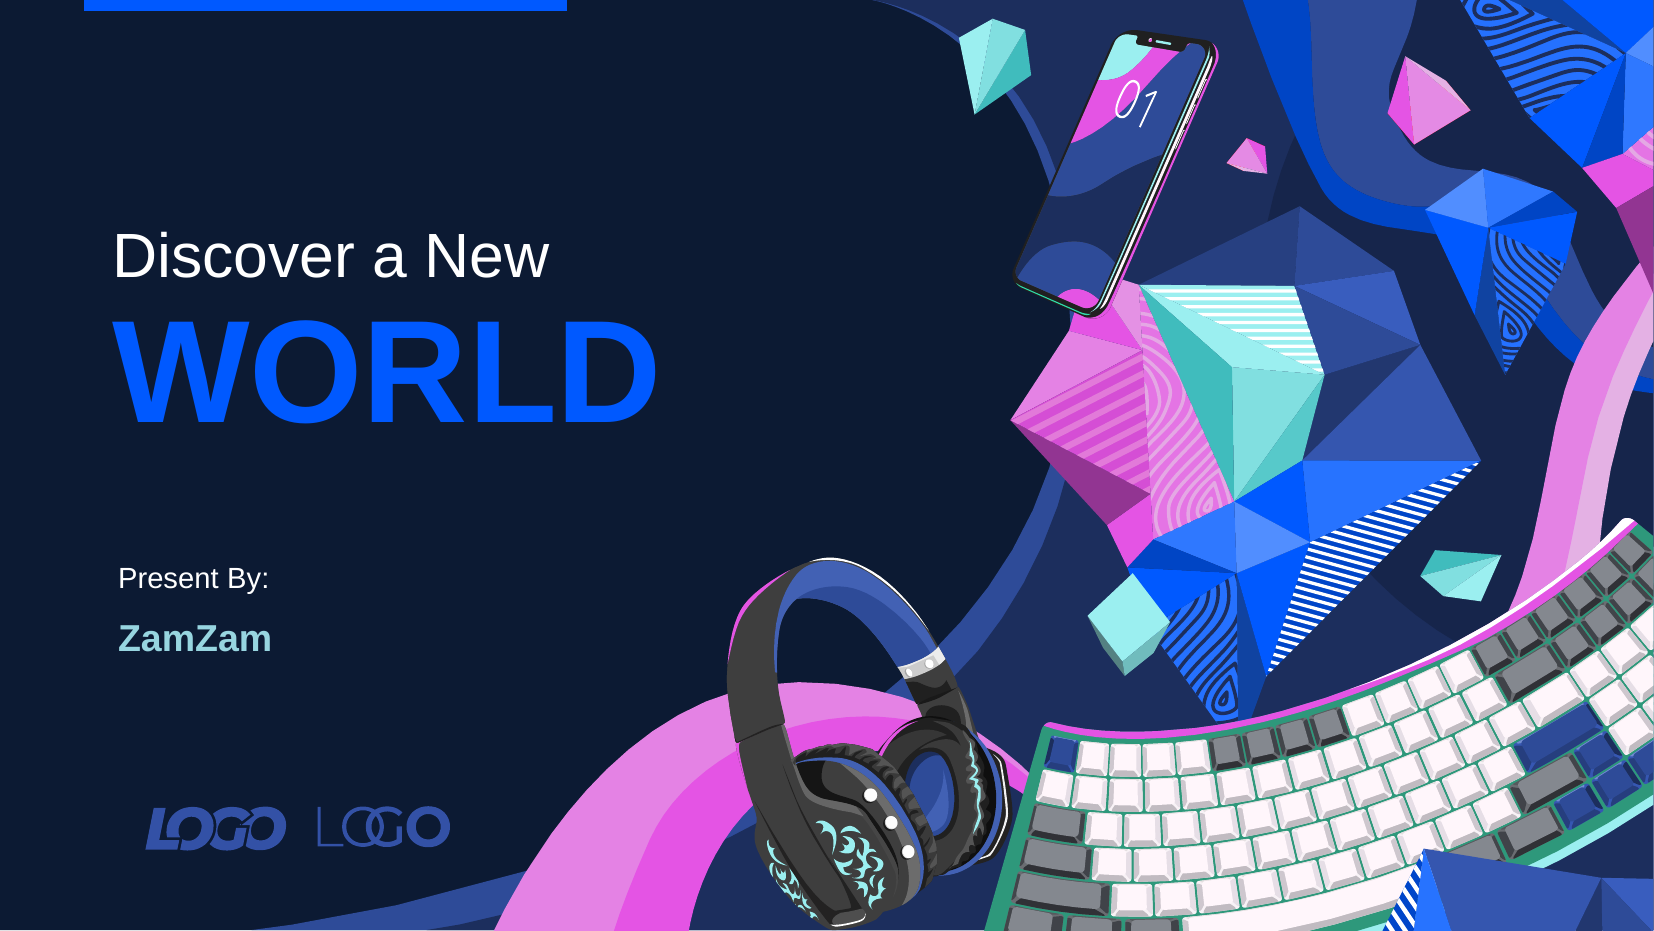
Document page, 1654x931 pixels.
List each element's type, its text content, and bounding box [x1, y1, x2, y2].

text_box [317, 806, 344, 847]
text_box [166, 806, 214, 851]
text_box [1226, 138, 1268, 174]
text_box [958, 18, 1032, 115]
text_box [145, 807, 180, 850]
list Present By: ZamZam [47, 562, 678, 713]
text_box [239, 806, 287, 851]
text_box [406, 806, 451, 848]
title Discover a New WORLD [112, 150, 930, 526]
text_box [342, 806, 403, 847]
text_box [209, 806, 251, 851]
text_box [493, 0, 1654, 931]
text_box [1420, 550, 1502, 602]
